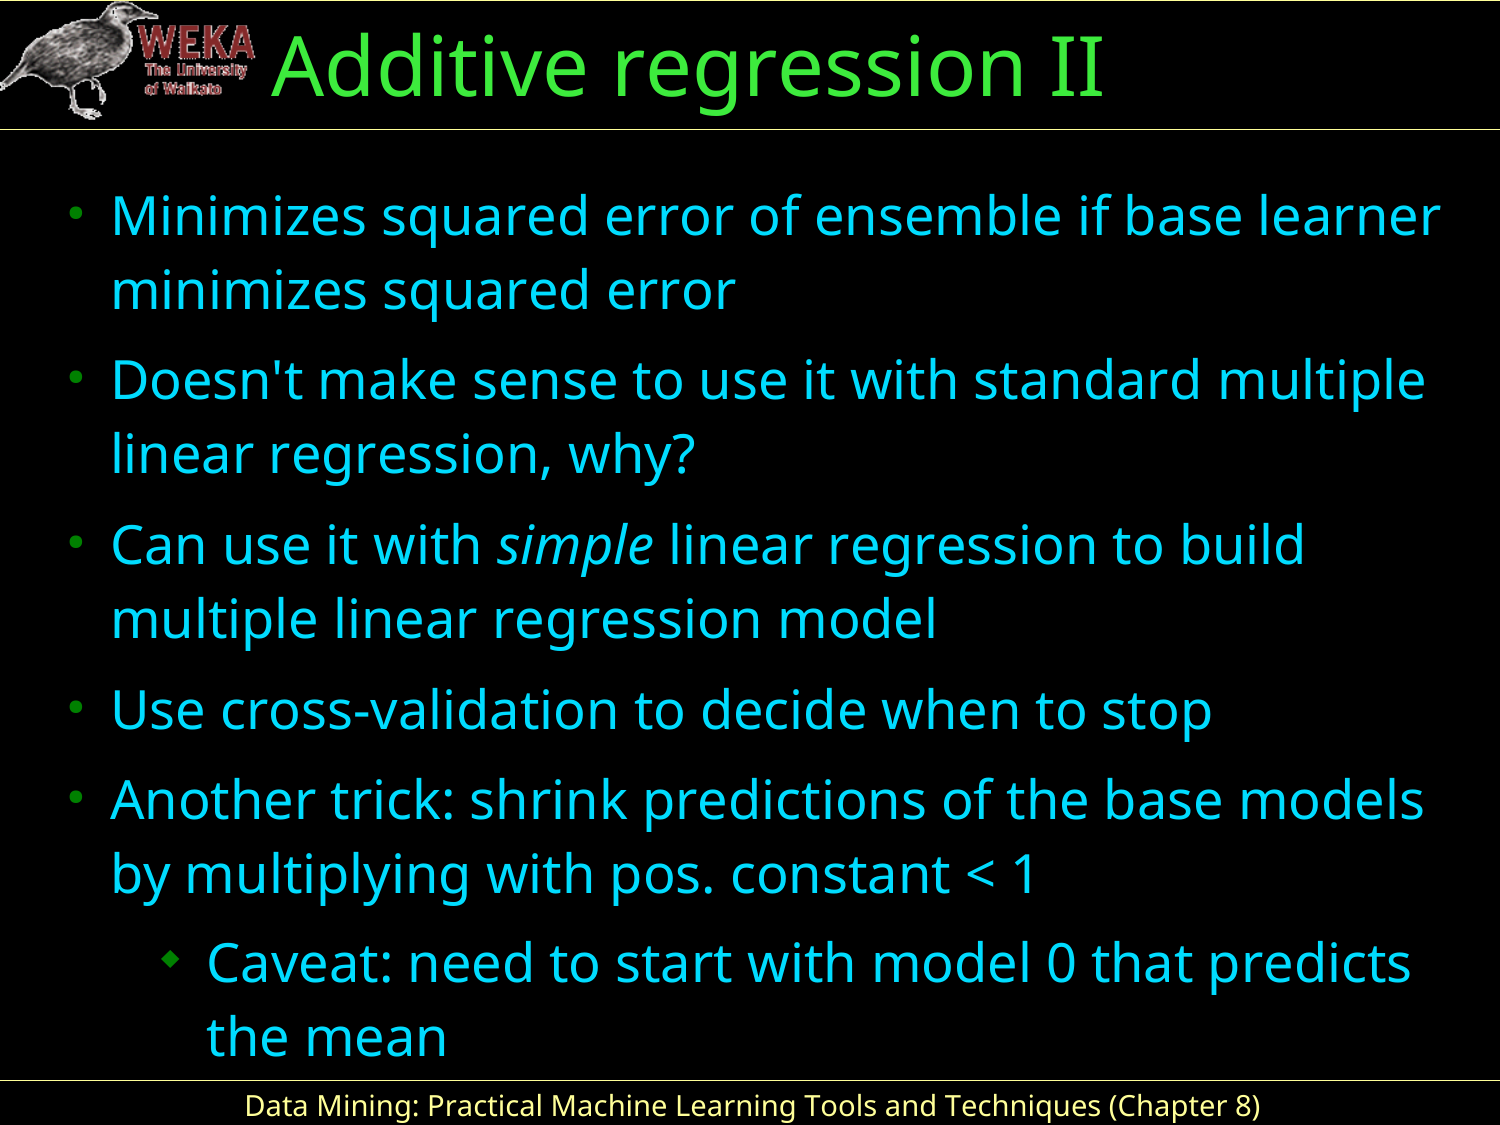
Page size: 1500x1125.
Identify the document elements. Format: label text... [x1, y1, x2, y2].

picture [0, 1, 263, 129]
list Minimizes squared error of ensemble if base learner minimizes squared error Doesn't make sense to use it with standard multiple linear regression, why? Can use it with simple linear regression to build multiple linear regression model Use cross-validation to decide when to stop Another trick: shrink predictions of the base models by multiplying with pos. constant < 1 Caveat: need to start with model 0 that predicts the mean [67, 177, 1477, 1093]
title Additive regression II [263, 0, 1500, 159]
